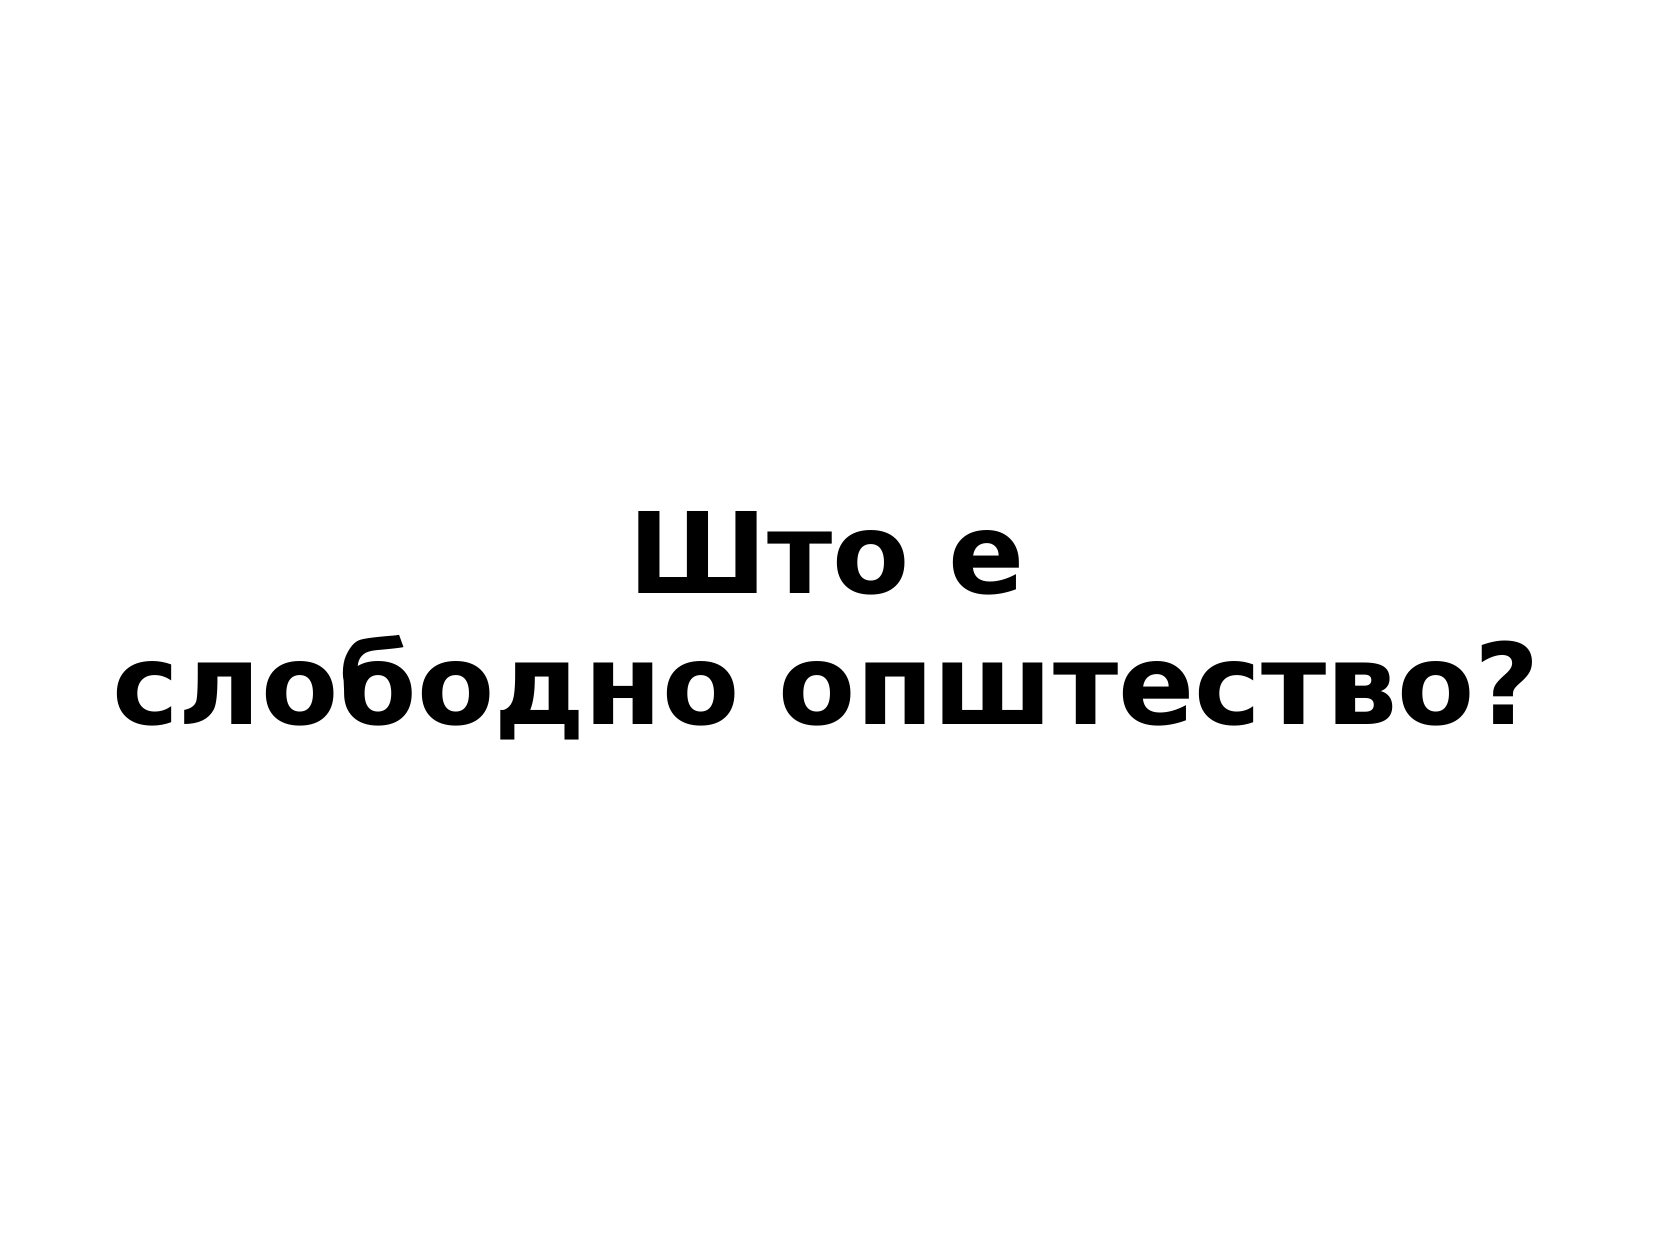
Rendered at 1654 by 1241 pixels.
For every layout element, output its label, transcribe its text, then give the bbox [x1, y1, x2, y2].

subtitle Што е слободно општество? [0, 0, 1654, 1241]
